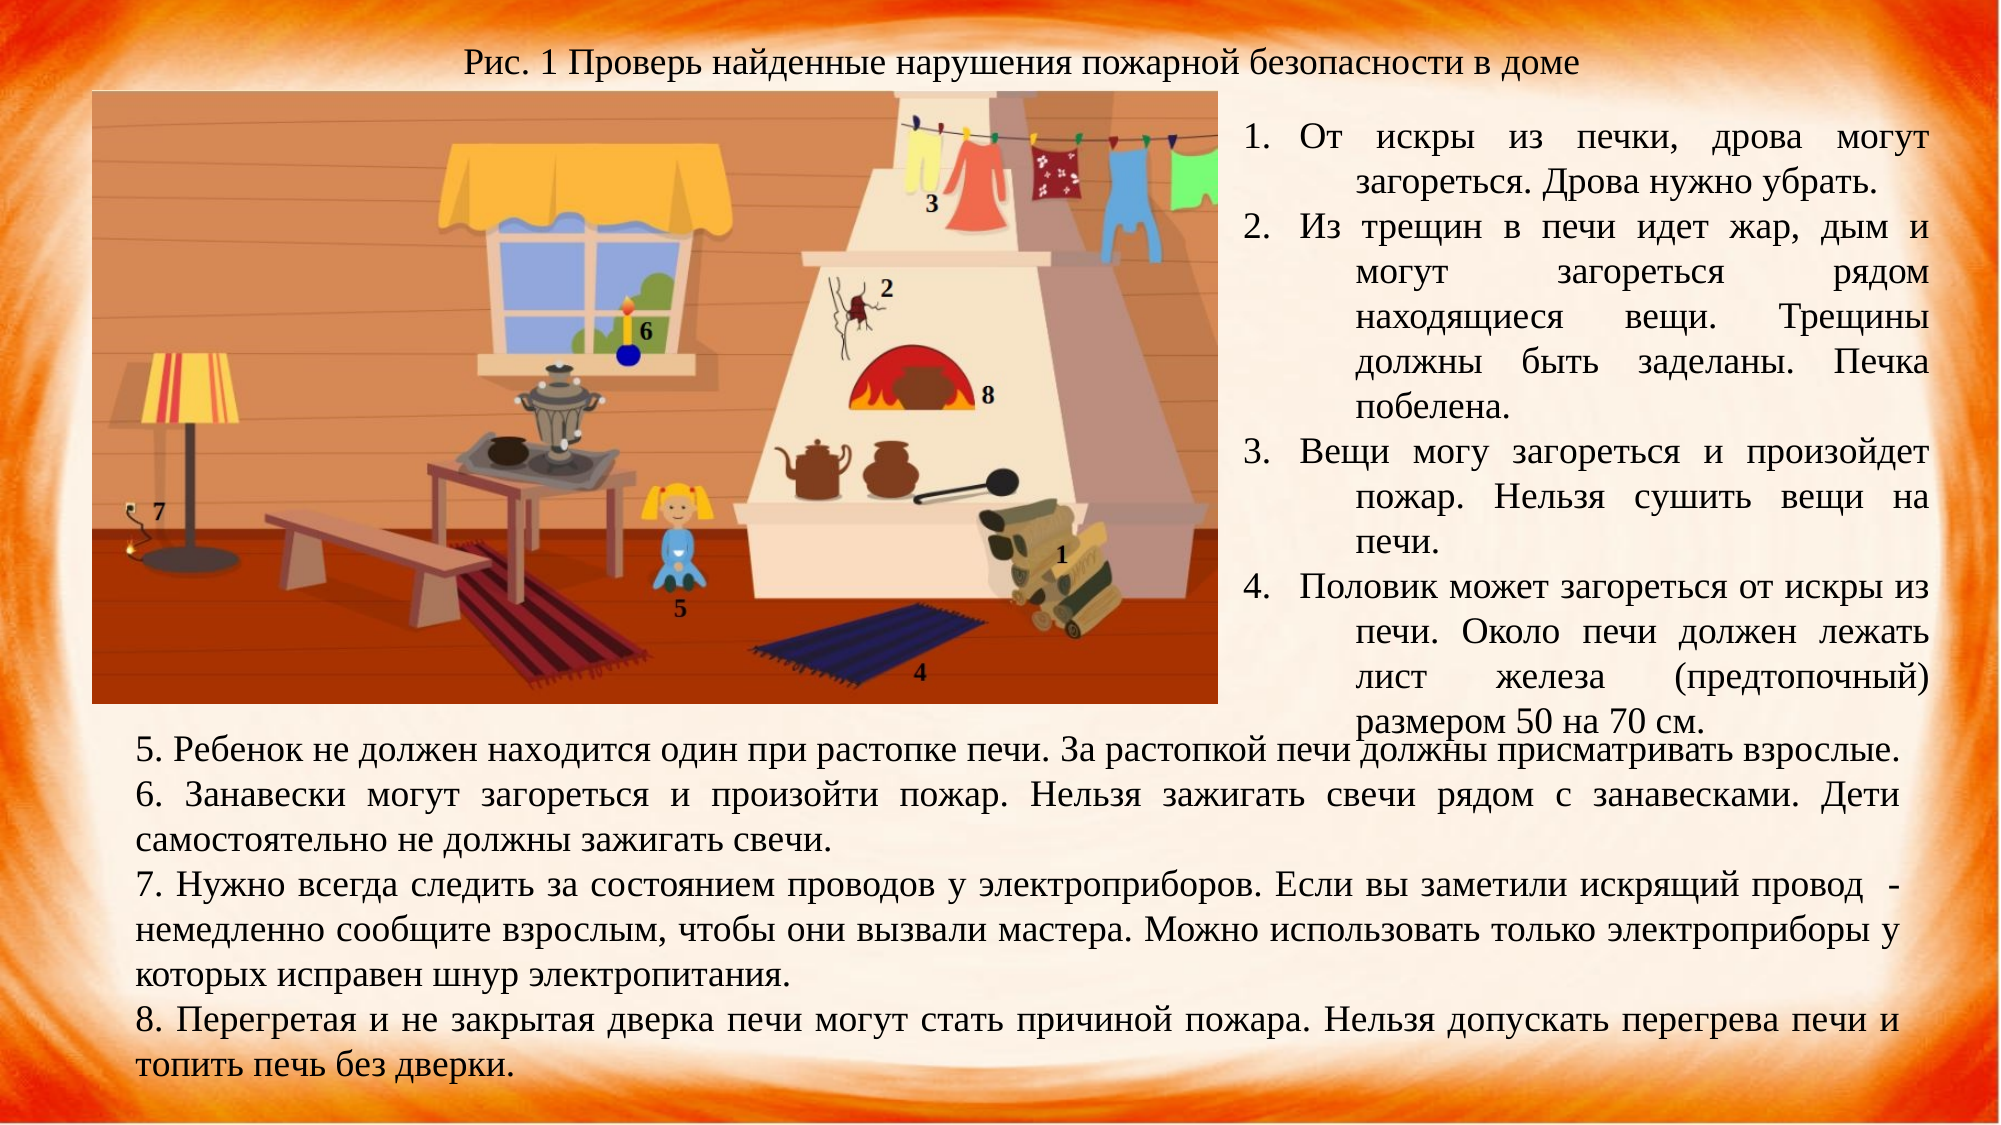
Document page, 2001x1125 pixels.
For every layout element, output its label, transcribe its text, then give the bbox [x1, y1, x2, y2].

text_box От искры из печки, дрова могут загореться. Дрова нужно убрать. Из трещин в печи идет жар, дым и могут загореться рядом находящиеся вещи. Трещины должны быть заделаны. Печка побелена. Вещи могу загореться и произойдет пожар. Нельзя сушить вещи на печи. Половик может загореться от искры из печи. Около печи должен лежать лист железа (предтопочный) размером 50 на 70 см. [1228, 103, 1946, 664]
text_box Рис. 1 Проверь найденные нарушения пожарной безопасности в доме [113, 29, 1931, 91]
picture [0, 0, 2000, 1125]
text_box 5. Ребенок не должен находится один при растопке печи. За растопкой печи должны присматривать взрослые. 6. Занавески могут загореться и произойти пожар. Нельзя зажигать свечи рядом с занавесками. Дети самостоятельно не должны зажигать свечи. 7. Нужно всегда следить за состоянием проводов у электроприборов. Если вы заметили искрящий провод - немедленно сообщите взрослым, чтобы они вызвали мастера. Можно использовать только электроприборы у которых исправен шнур электропитания. 8. Перегретая и не закрытая дверка печи могут стать причиной пожара. Нельзя допускать перегрева печи и топить печь без дверки. [92, 716, 1946, 1095]
